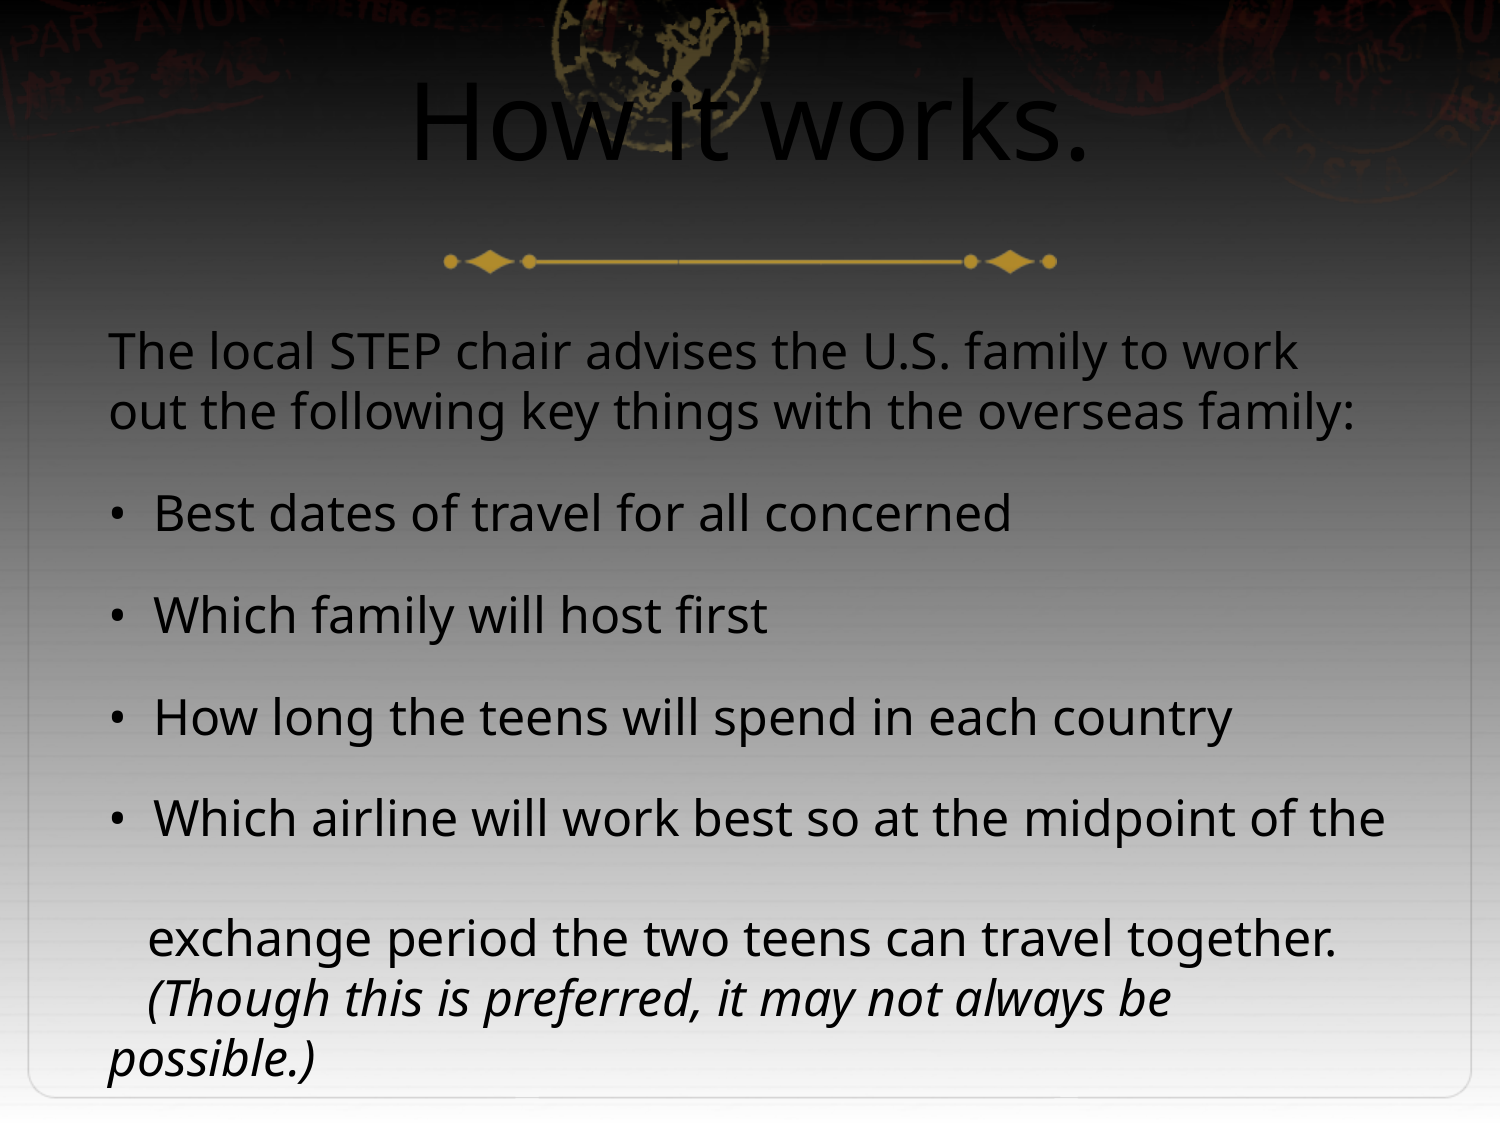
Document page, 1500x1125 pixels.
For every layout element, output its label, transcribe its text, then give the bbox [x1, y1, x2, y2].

picture [0, 0, 1500, 1125]
list The local STEP chair advises the U.S. family to work out the following key things with the overseas family: • Best dates of travel for all concerned • Which family will host first • How long the teens will spend in each country • Which airline will work best so at the midpoint of the exchange period the two teens can travel together. (Though this is preferred, it may not always be possible.) [93, 312, 1407, 1016]
title How it works. [93, 45, 1407, 233]
